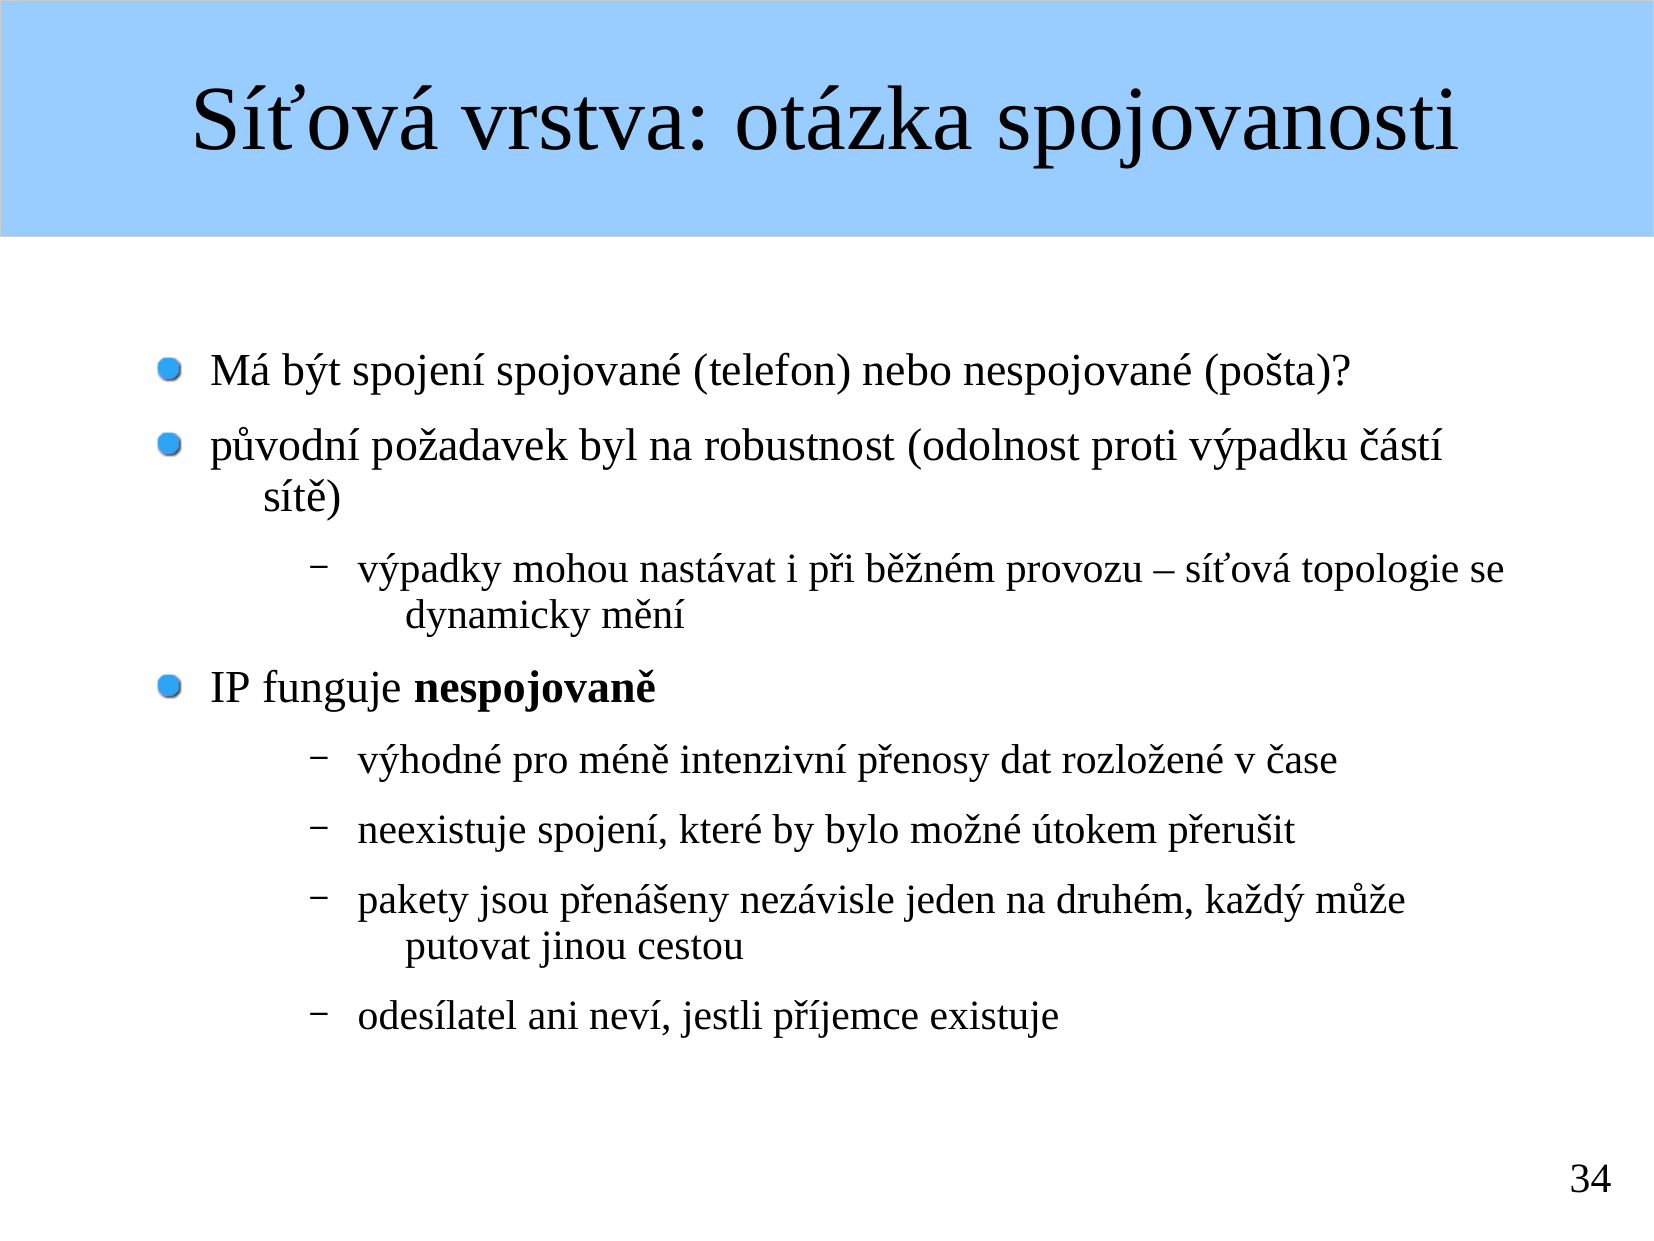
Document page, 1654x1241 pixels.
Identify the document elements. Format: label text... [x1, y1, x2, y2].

title Síťová vrstva: otázka spojovanosti [0, 0, 1654, 237]
list Má být spojení spojované (telefon) nebo nespojované (pošta)? původní požadavek byl na robustnost (odolnost proti výpadku částí sítě) výpadky mohou nastávat i při běžném provozu – síťová topologie se dynamicky mění IP funguje nespojovaně výhodné pro méně intenzivní přenosy dat rozložené v čase neexistuje spojení, které by bylo možné útokem přerušit pakety jsou přenášeny nezávisle jeden na druhém, každý může putovat jinou cestou odesílatel ani neví, jestli příjemce existuje [121, 344, 1534, 1127]
